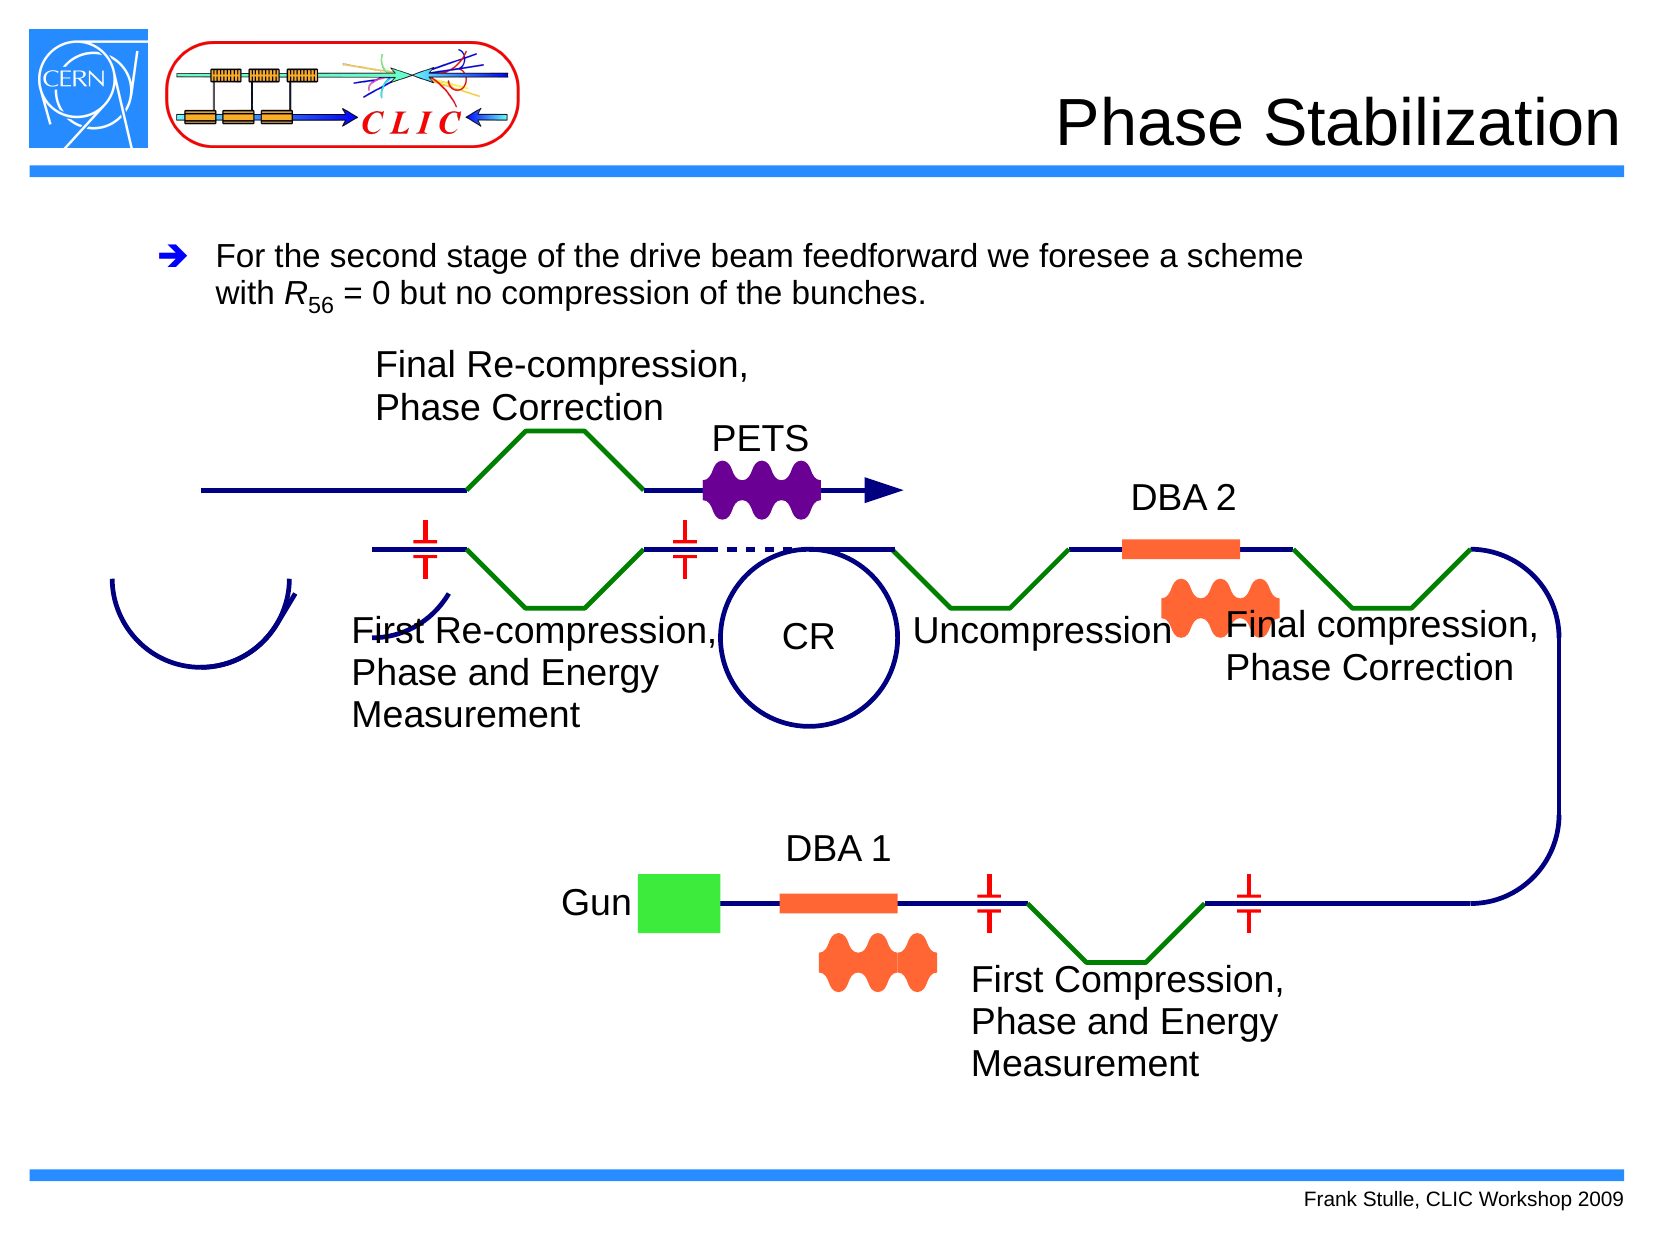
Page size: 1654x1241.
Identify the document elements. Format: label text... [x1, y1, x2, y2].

text_box CR [767, 608, 851, 666]
text_box Gun [546, 874, 637, 931]
text_box [1122, 539, 1241, 560]
text_box [702, 467, 821, 520]
text_box First Compression, Phase and Energy Measurement [956, 950, 1300, 1092]
text_box [1161, 578, 1235, 636]
text_box [779, 893, 898, 914]
picture [29, 29, 148, 148]
text_box DBA 1 [770, 820, 907, 877]
text_box [818, 933, 938, 993]
text_box DBA 2 [1115, 469, 1252, 527]
text_box Final Re-compression, Phase Correction [360, 336, 764, 436]
text_box Final compression, Phase Correction [1210, 596, 1554, 696]
title Phase Stabilization [134, 79, 1623, 166]
picture [165, 41, 520, 79]
text_box  For the second stage of the drive beam feedforward we foresee a scheme with R56 = 0 but no compression of the bunches. [141, 230, 1322, 329]
text_box First Re-compression, Phase and Energy Measurement [336, 602, 732, 744]
text_box PETS [696, 409, 825, 467]
text_box Uncompression [897, 602, 1187, 660]
text_box [637, 874, 721, 934]
text_box [1245, 578, 1275, 596]
